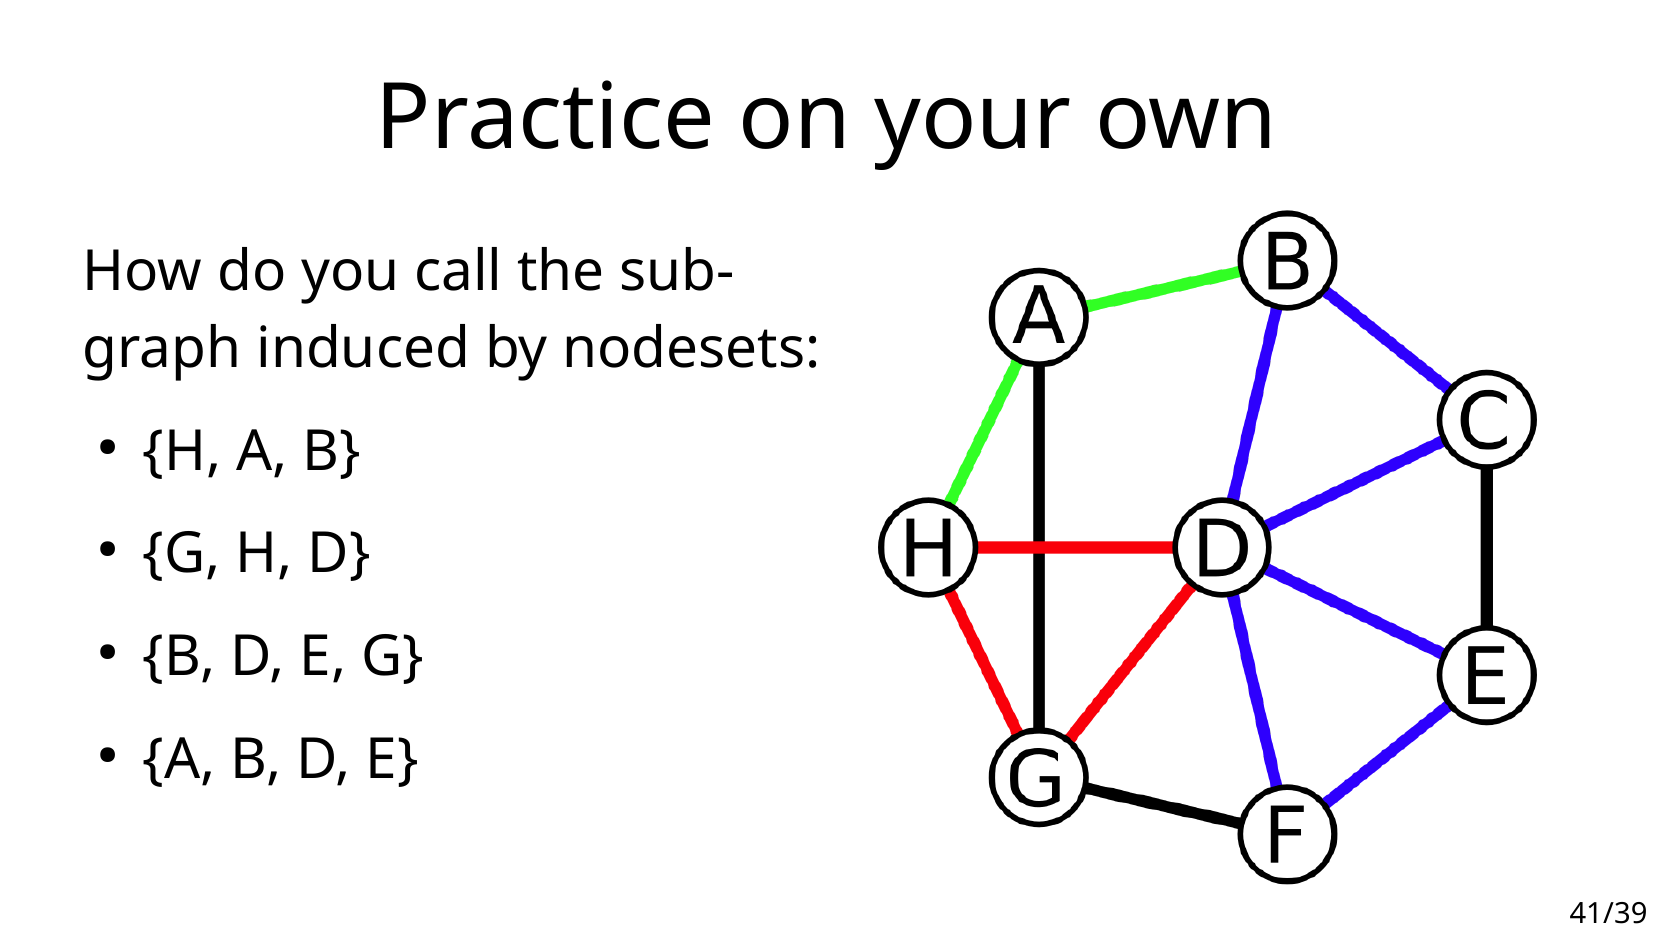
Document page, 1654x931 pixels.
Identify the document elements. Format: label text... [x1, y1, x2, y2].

list How do you call the sub-graph induced by nodesets: {H, A, B} {G, H, D} {B, D, E, G} {A, B, D, E} [82, 229, 826, 847]
picture [855, 194, 1560, 900]
title Practice on your own [82, 1, 1571, 226]
